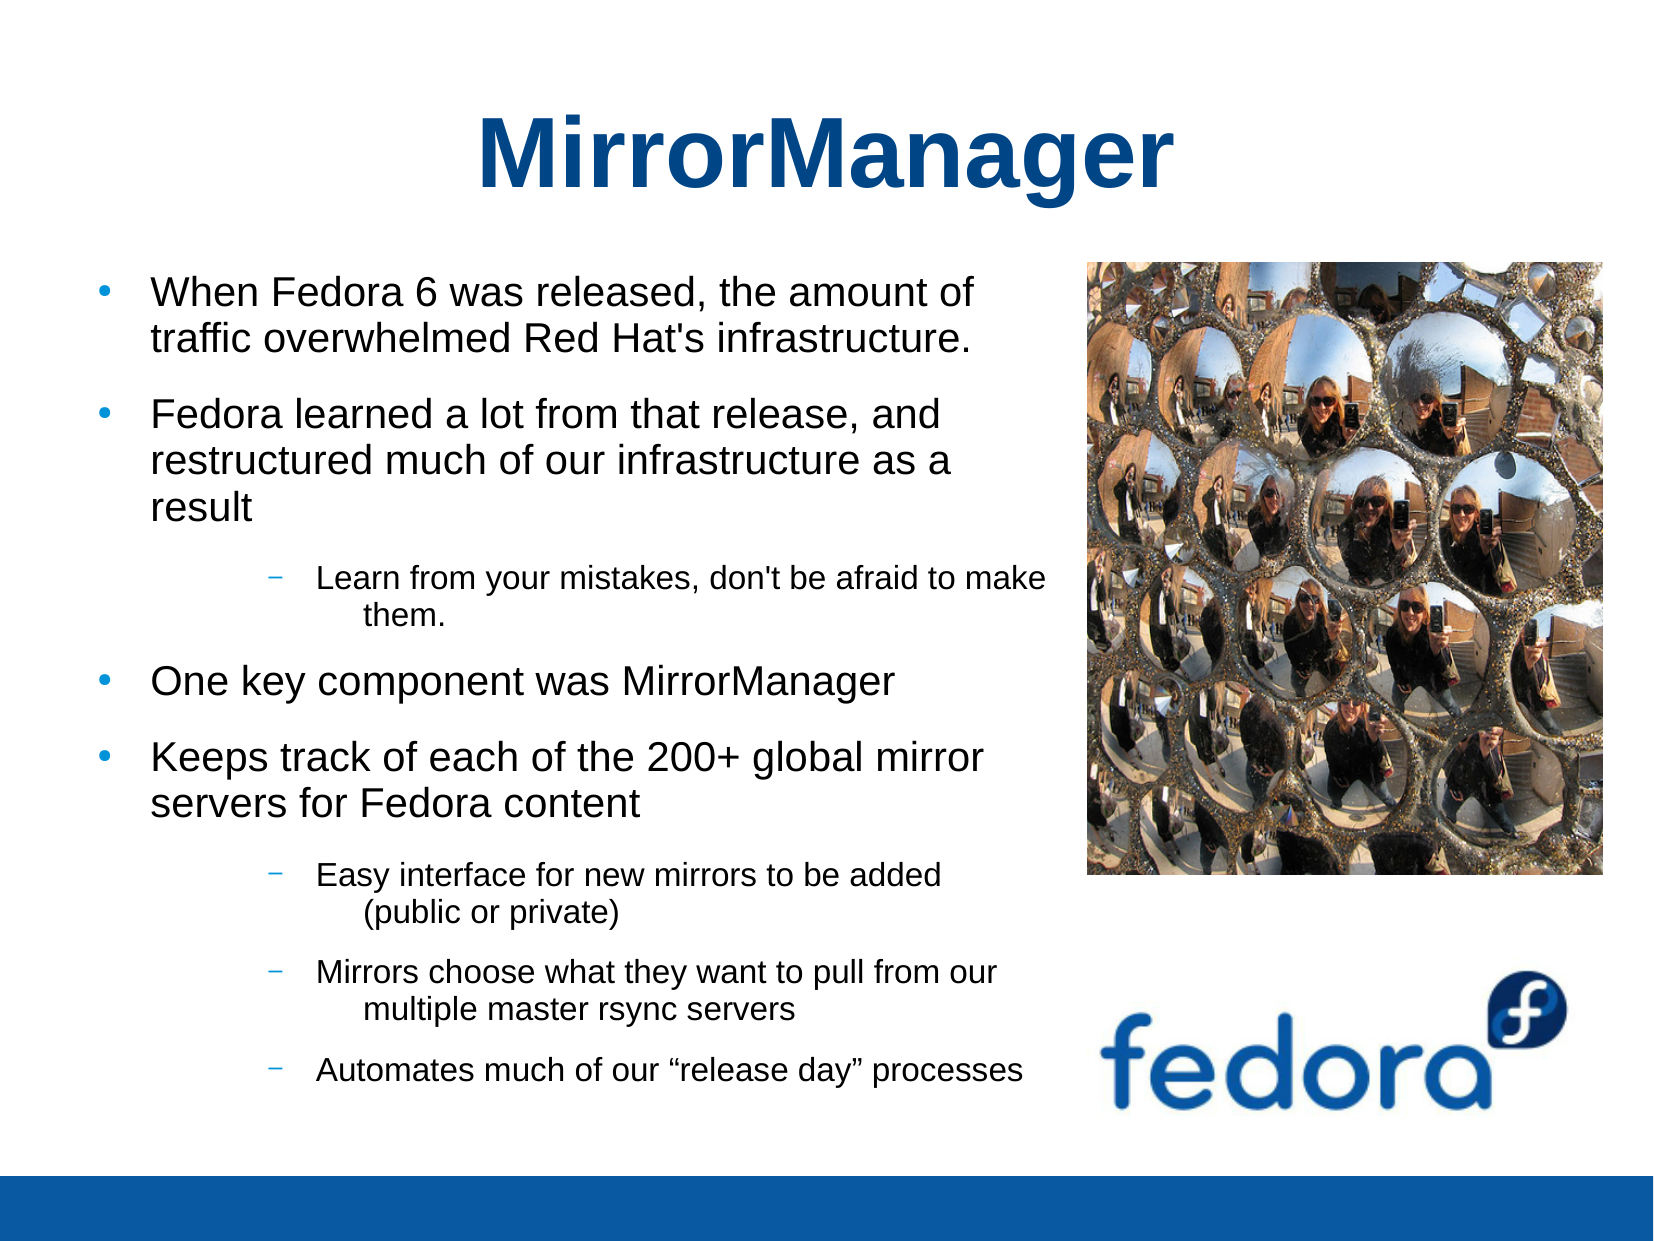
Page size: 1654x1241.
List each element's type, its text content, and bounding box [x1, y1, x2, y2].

list When Fedora 6 was released, the amount of traffic overwhelmed Red Hat's infrastructure. Fedora learned a lot from that release, and restructured much of our infrastructure as a result Learn from your mistakes, don't be afraid to make them. One key component was MirrorManager Keeps track of each of the 200+ global mirror servers for Fedora content Easy interface for new mirrors to be added (public or private) Mirrors choose what they want to pull from our multiple master rsync servers Automates much of our “release day” processes [79, 268, 1051, 1159]
picture [0, 0, 1654, 1241]
title MirrorManager [82, 49, 1571, 257]
